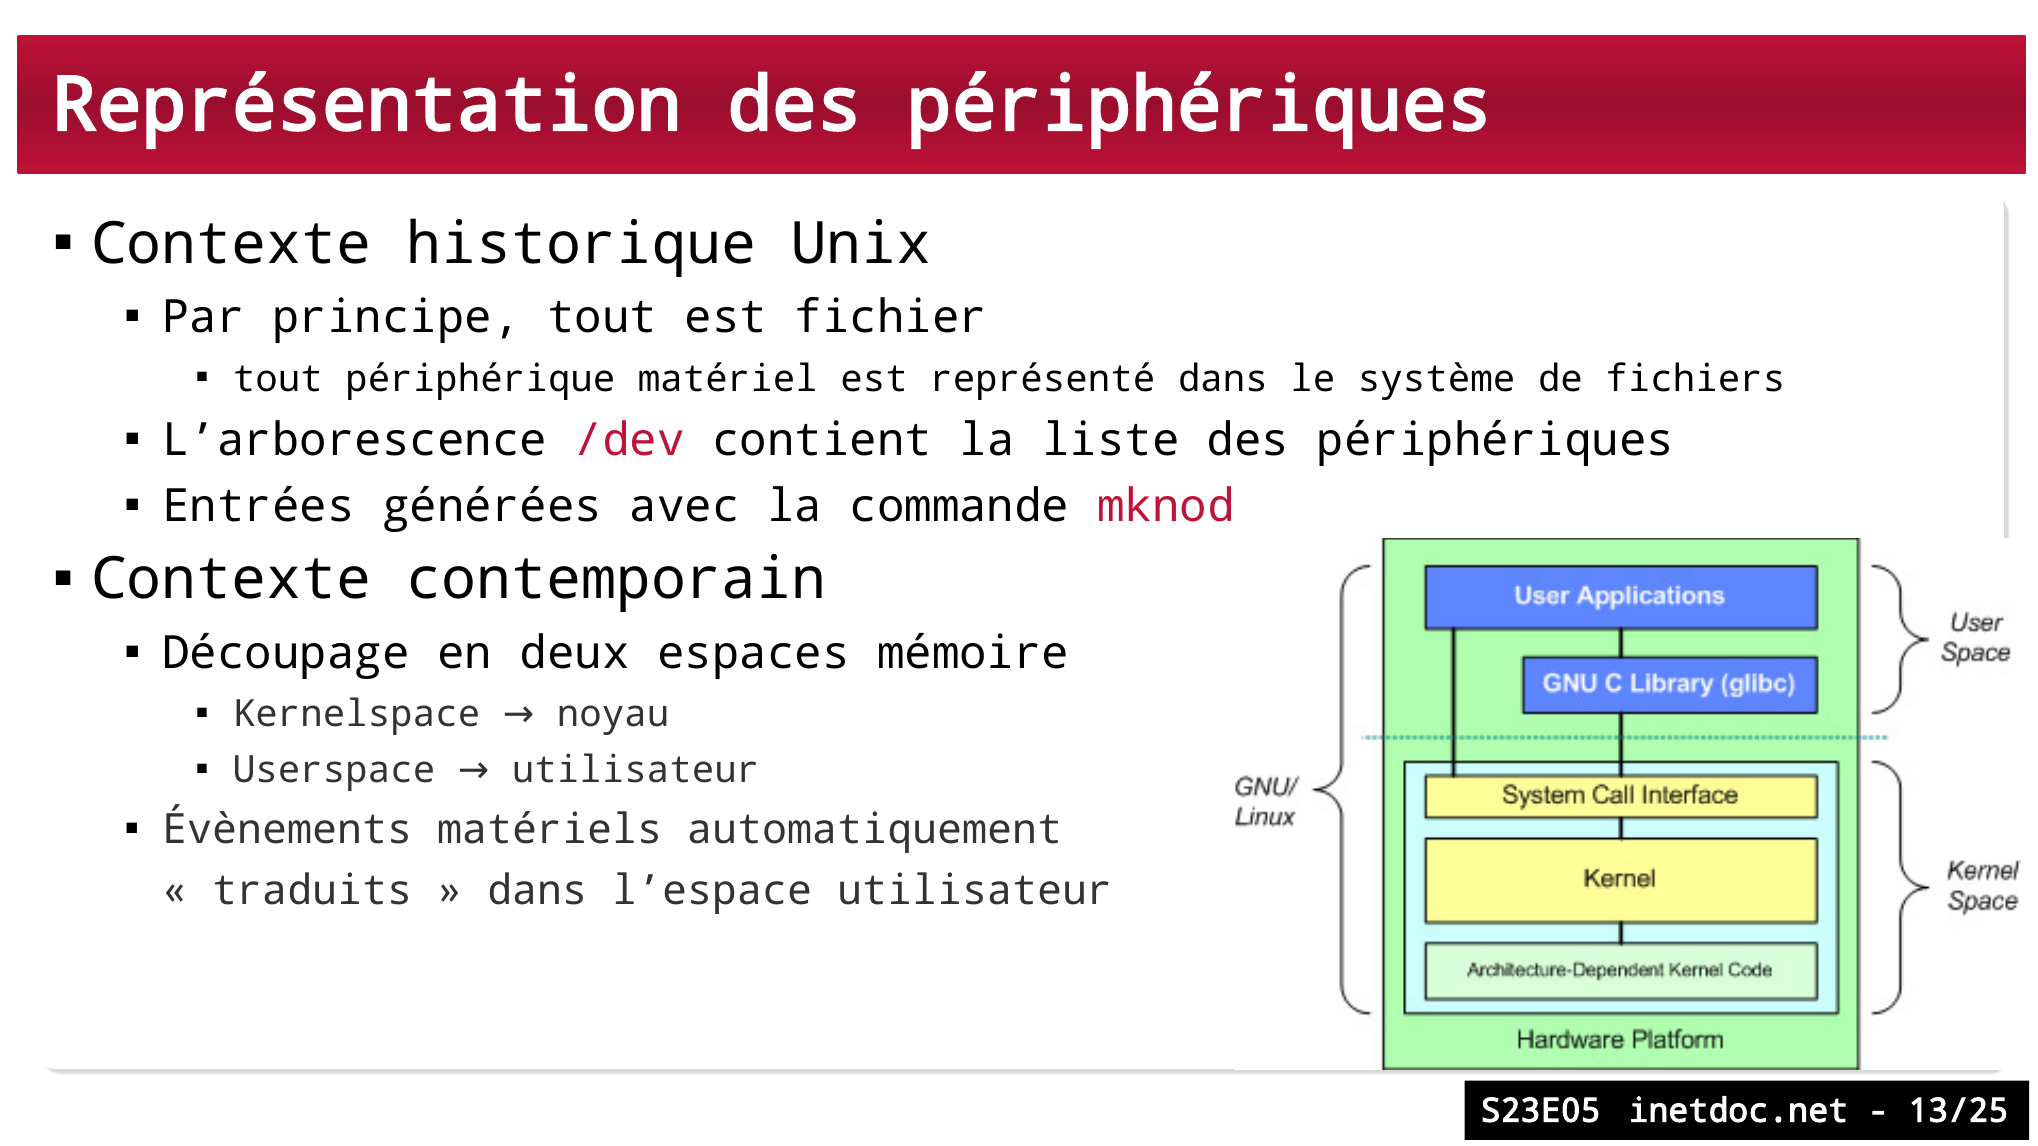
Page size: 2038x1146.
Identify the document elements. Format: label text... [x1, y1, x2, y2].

text_box Contexte historique Unix Par principe, tout est fichier tout périphérique matériel est représenté dans le système de fichiers L’arborescence /dev contient la liste des périphériques Entrées générées avec la commande mknod Contexte contemporain Découpage en deux espaces mémoire Kernelspace → noyau Userspace → utilisateur Évènements matériels automatiquement « traduits » dans l’espace utilisateur [35, 188, 2004, 1069]
text_box S23E05 inetdoc.net - <numéro>/25 [1464, 1080, 2030, 1140]
picture [1234, 538, 2021, 1071]
text_box Représentation des périphériques [17, 35, 2026, 174]
